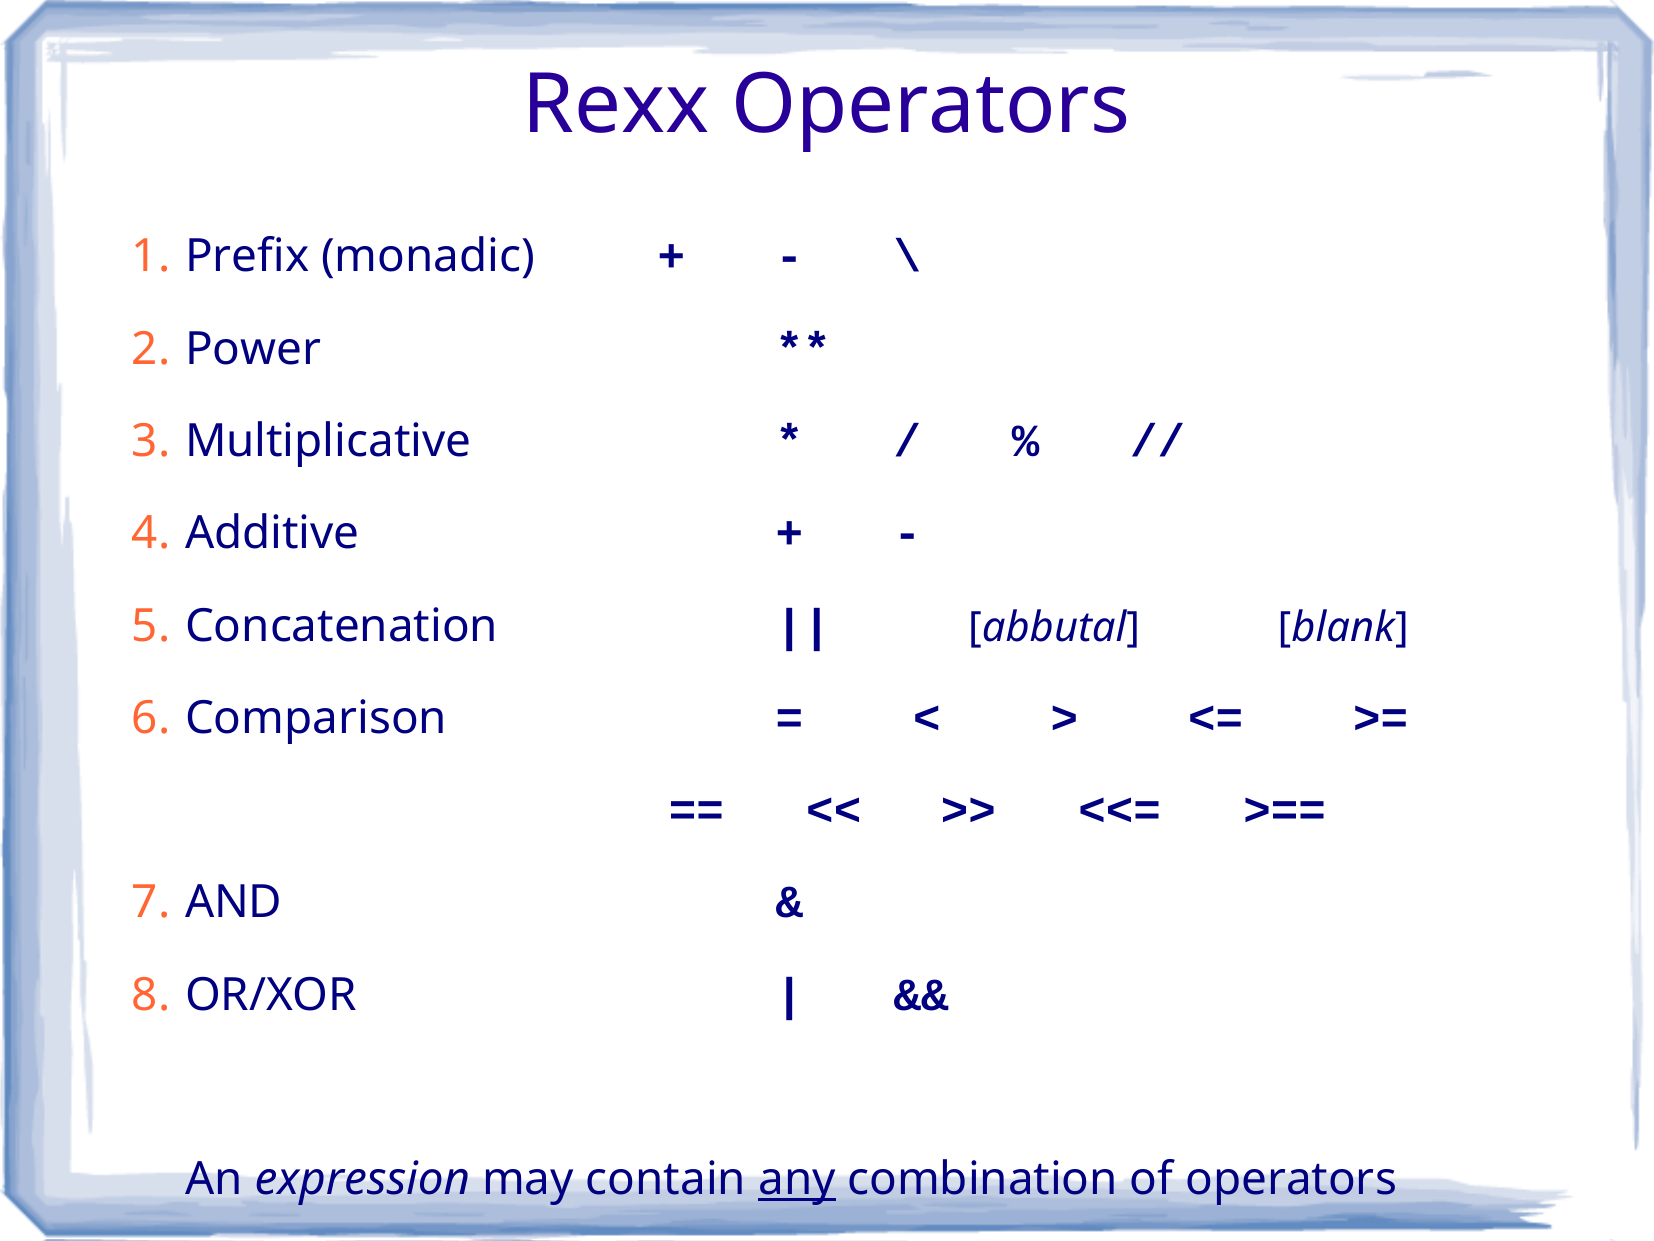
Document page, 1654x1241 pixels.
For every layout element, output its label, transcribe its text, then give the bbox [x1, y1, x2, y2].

title Rexx Operators [82, 49, 1571, 151]
list Prefix (monadic) + - \ Power ** Multiplicative * / % // Additive + - Concatenation || [abbutal] [blank] Comparison = < > <= >= tComparison == << >> <<= >== AND & OR/XOR | && An expression may contain any combination of operators [114, 222, 1567, 1241]
picture [0, 0, 1654, 1241]
